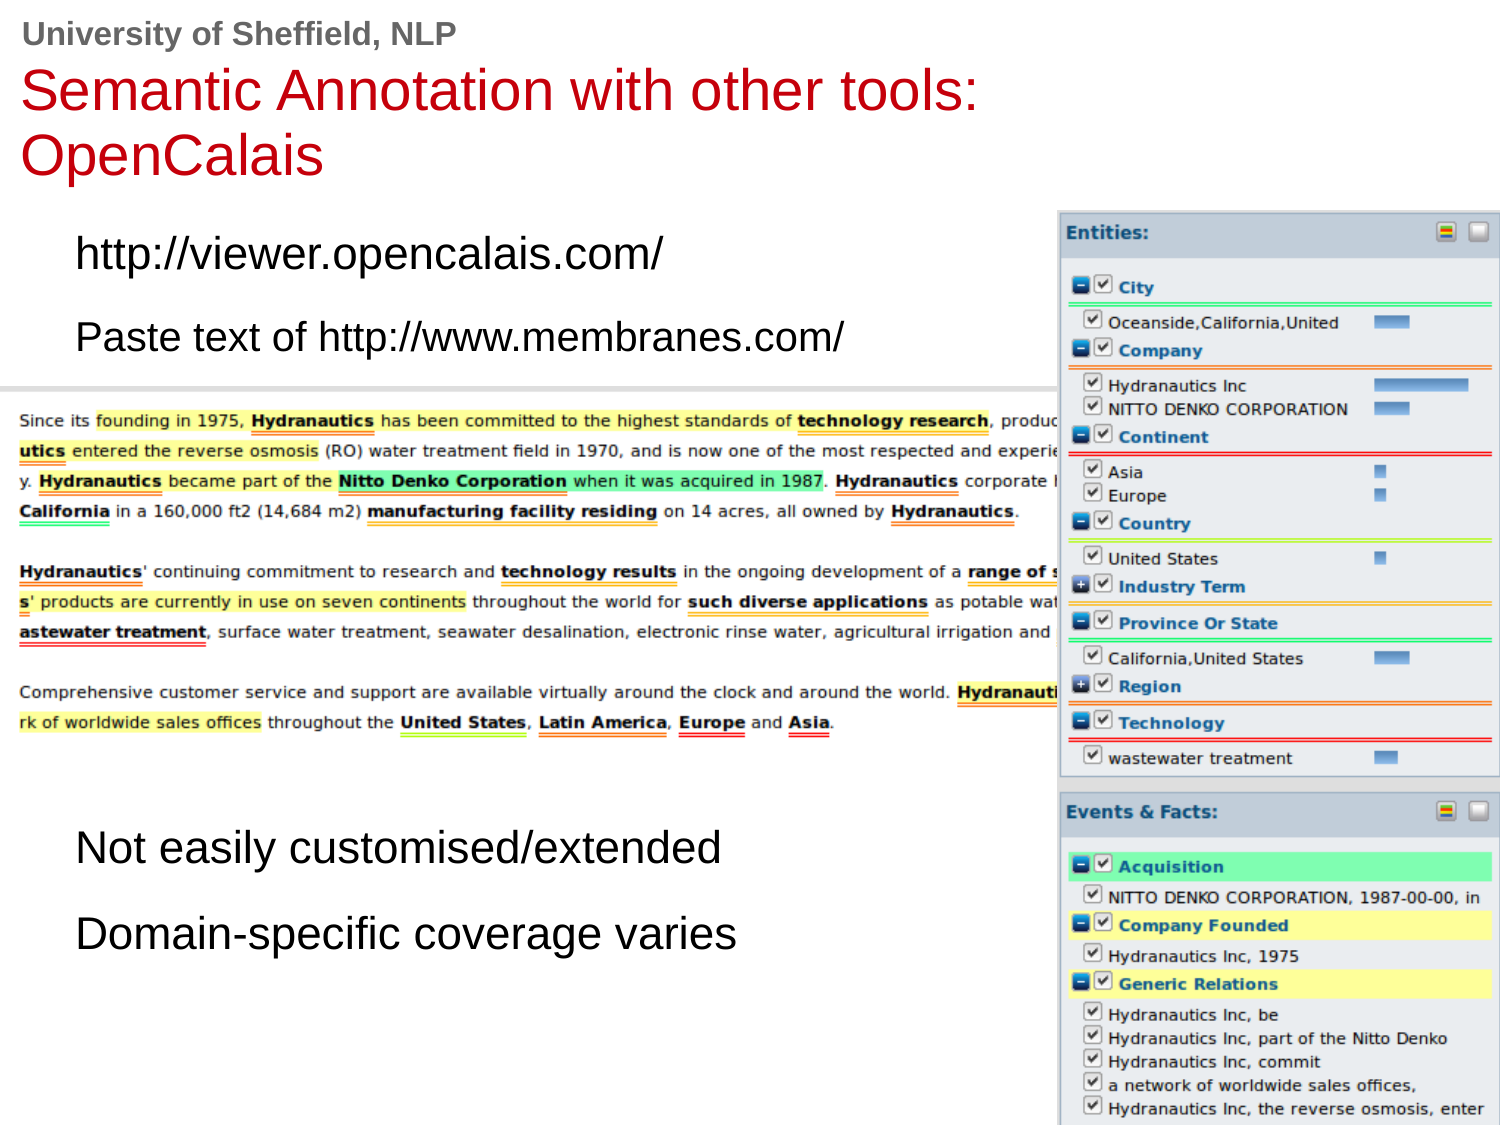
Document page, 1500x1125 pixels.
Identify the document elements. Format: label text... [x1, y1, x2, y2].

list http://viewer.opencalais.com/ Paste text of http://www.membranes.com/ Not easily customised/extended Domain-specific coverage varies [75, 222, 1057, 386]
picture [0, 210, 1500, 1125]
title Semantic Annotation with other tools: OpenCalais [20, 58, 1239, 179]
list http://viewer.opencalais.com/ Paste text of http://www.membranes.com/ Not easily customised/extended Domain-specific coverage varies [75, 751, 1057, 966]
